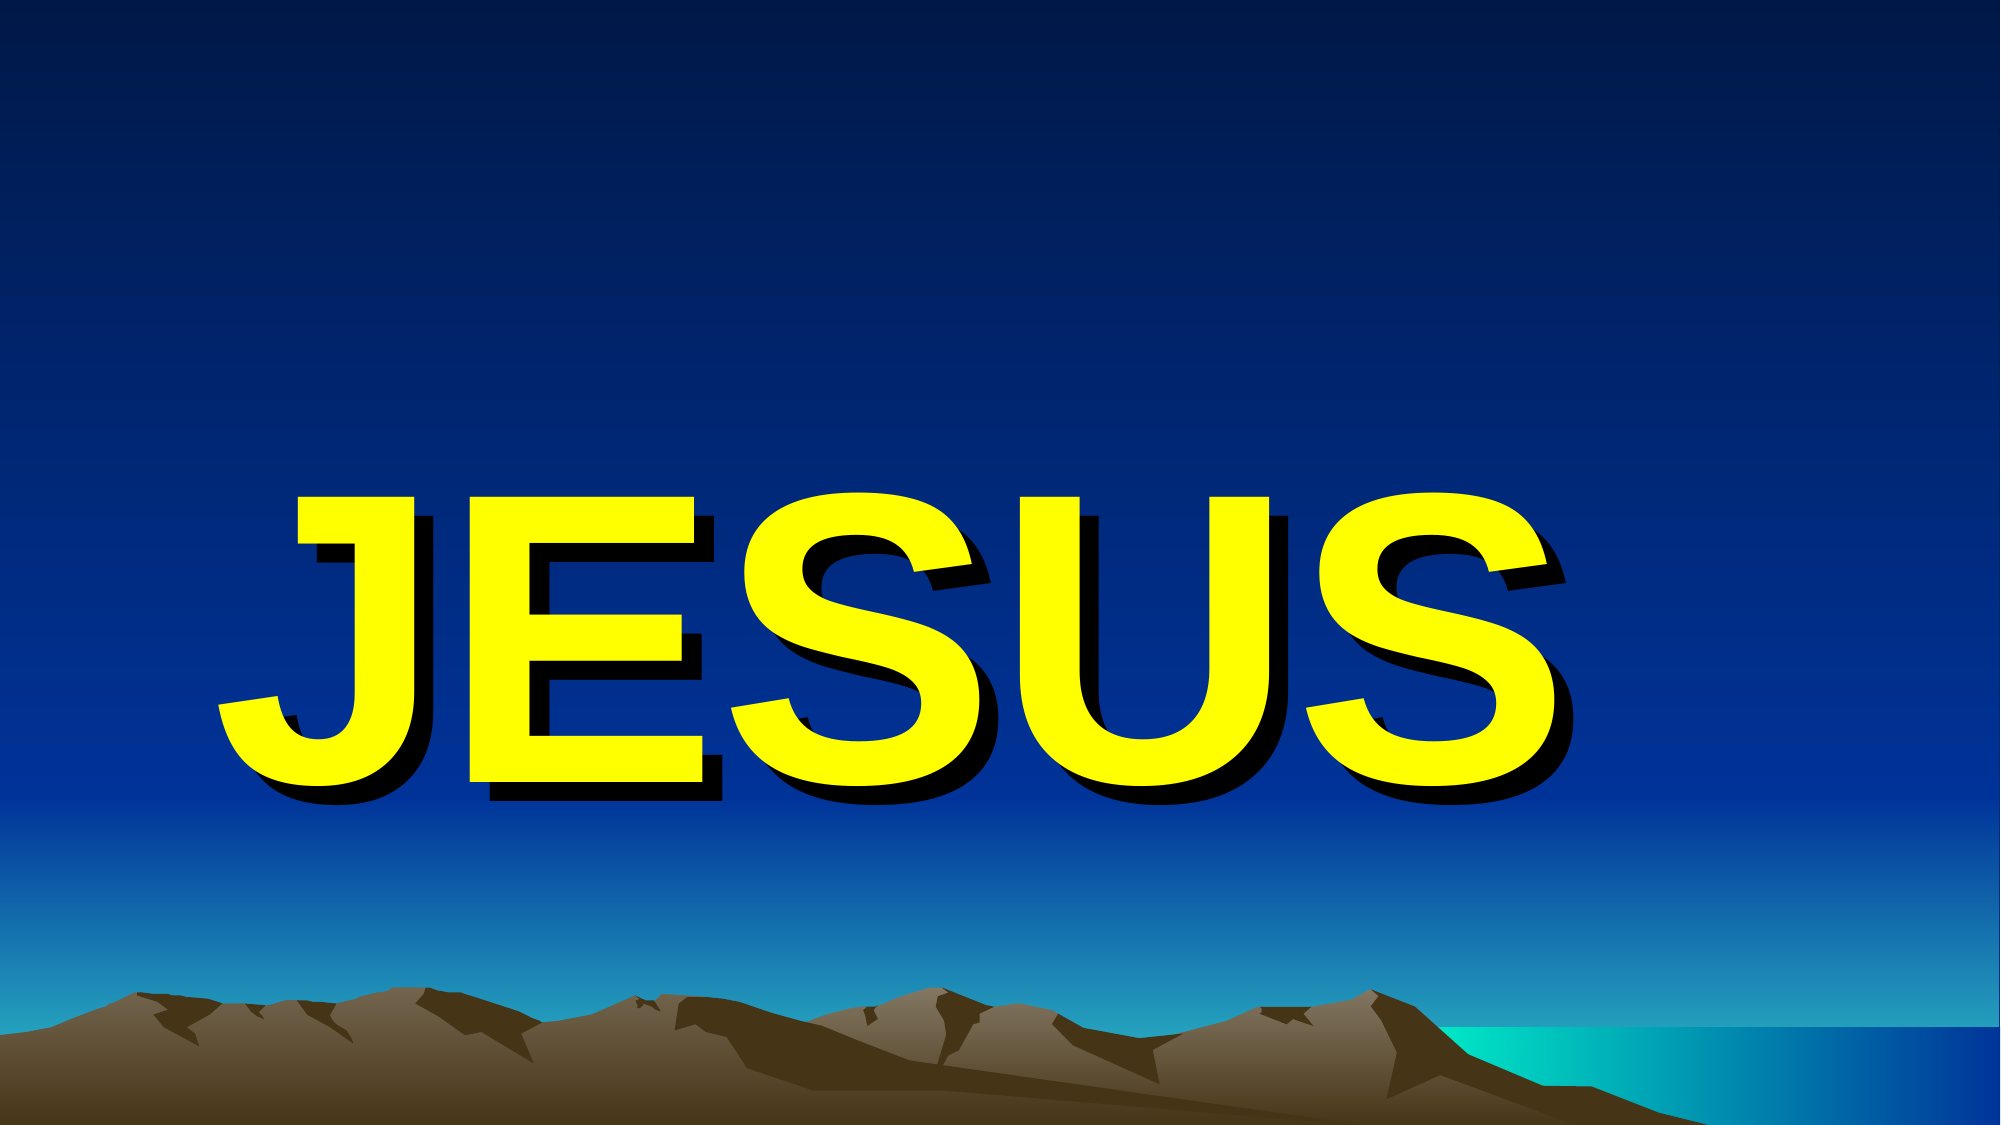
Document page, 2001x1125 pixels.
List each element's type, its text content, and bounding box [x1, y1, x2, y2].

title JESUS [196, 0, 1804, 1125]
